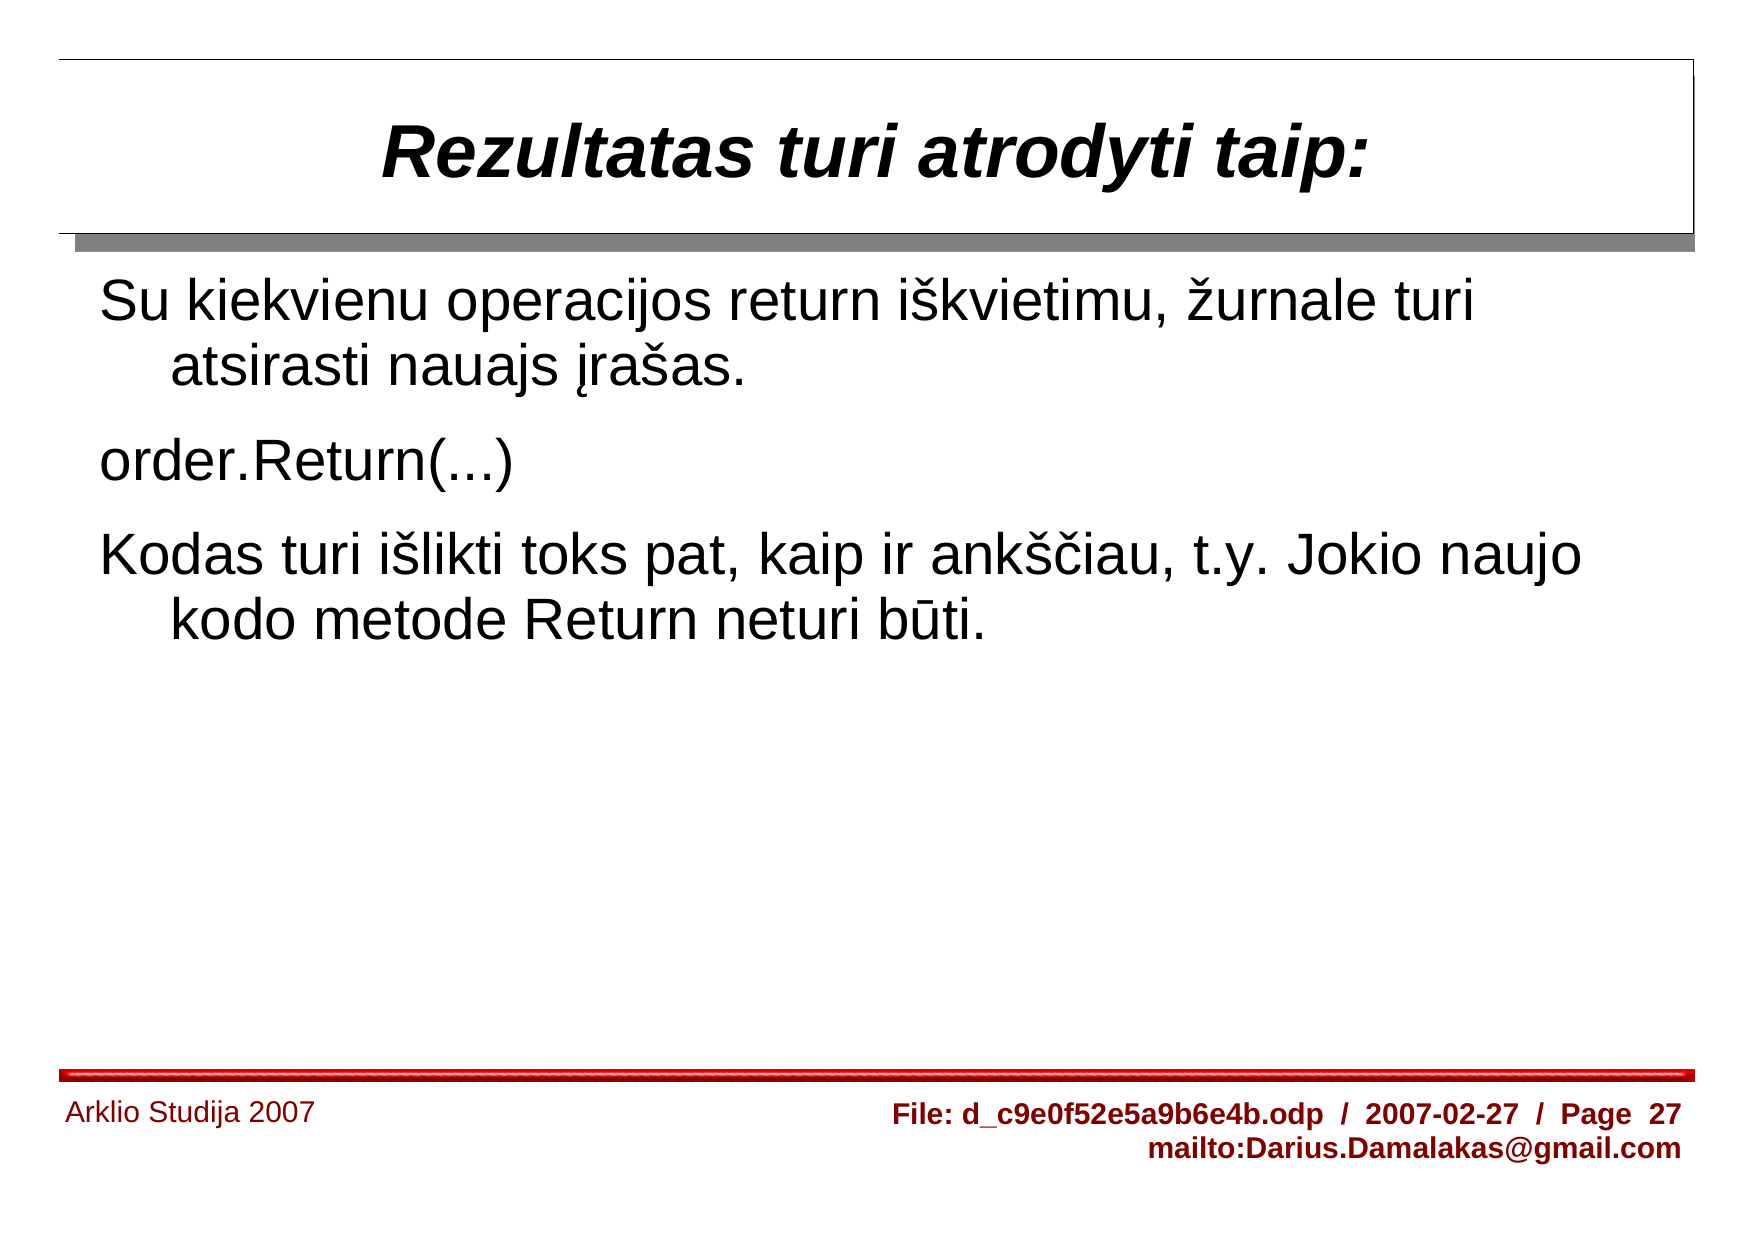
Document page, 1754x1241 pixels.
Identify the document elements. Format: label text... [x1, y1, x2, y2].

picture [59, 1069, 1695, 1082]
list Su kiekvienu operacijos return iškvietimu, žurnale turi atsirasti nauajs įrašas. order.Return(...) Kodas turi išlikti toks pat, kaip ir ankščiau, t.y. Jokio naujo kodo metode Return neturi būti. [87, 267, 1610, 1051]
title Rezultatas turi atrodyti taip: [59, 59, 1695, 244]
